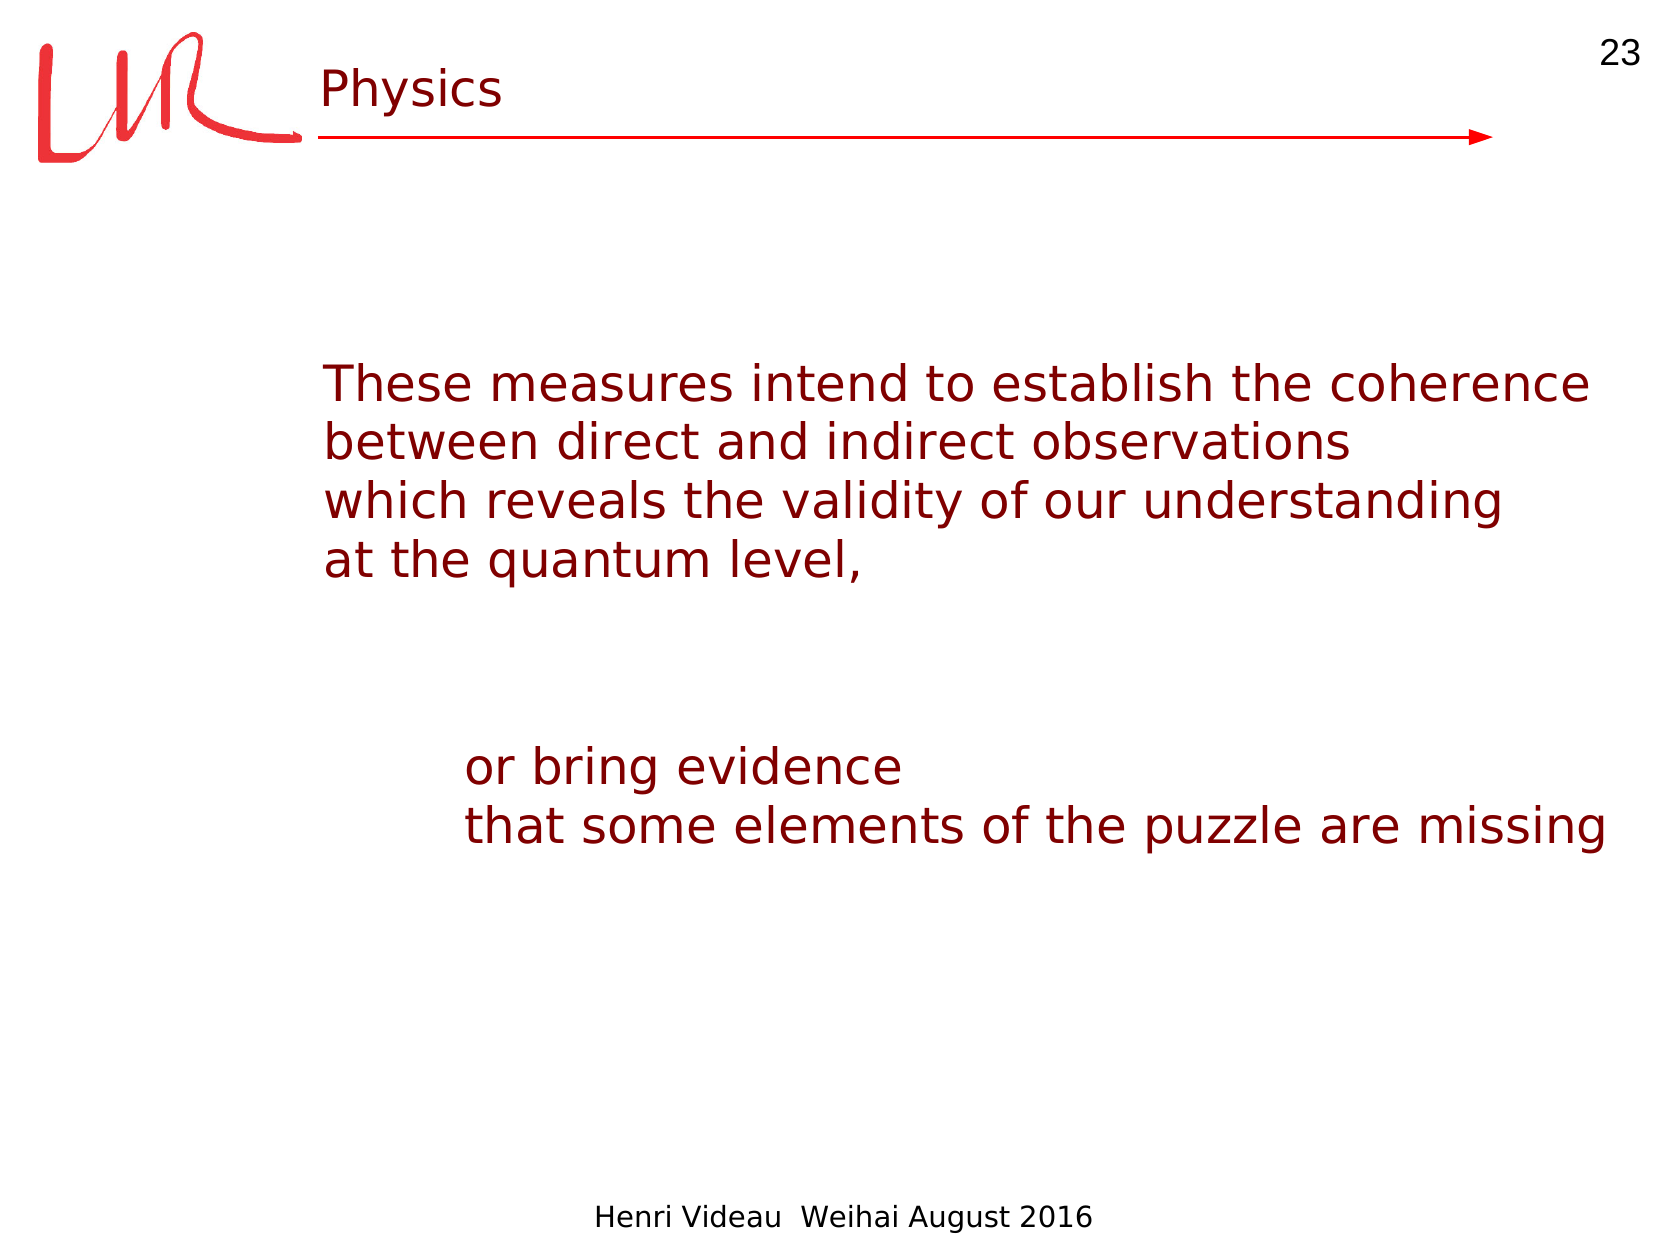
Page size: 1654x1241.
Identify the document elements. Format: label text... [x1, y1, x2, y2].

text_box or bring evidence that some elements of the puzzle are missing [464, 738, 1610, 856]
picture [38, 32, 302, 163]
text_box These measures intend to establish the coherence between direct and indirect observations which reveals the validity of our understanding at the quantum level, [323, 355, 1593, 590]
